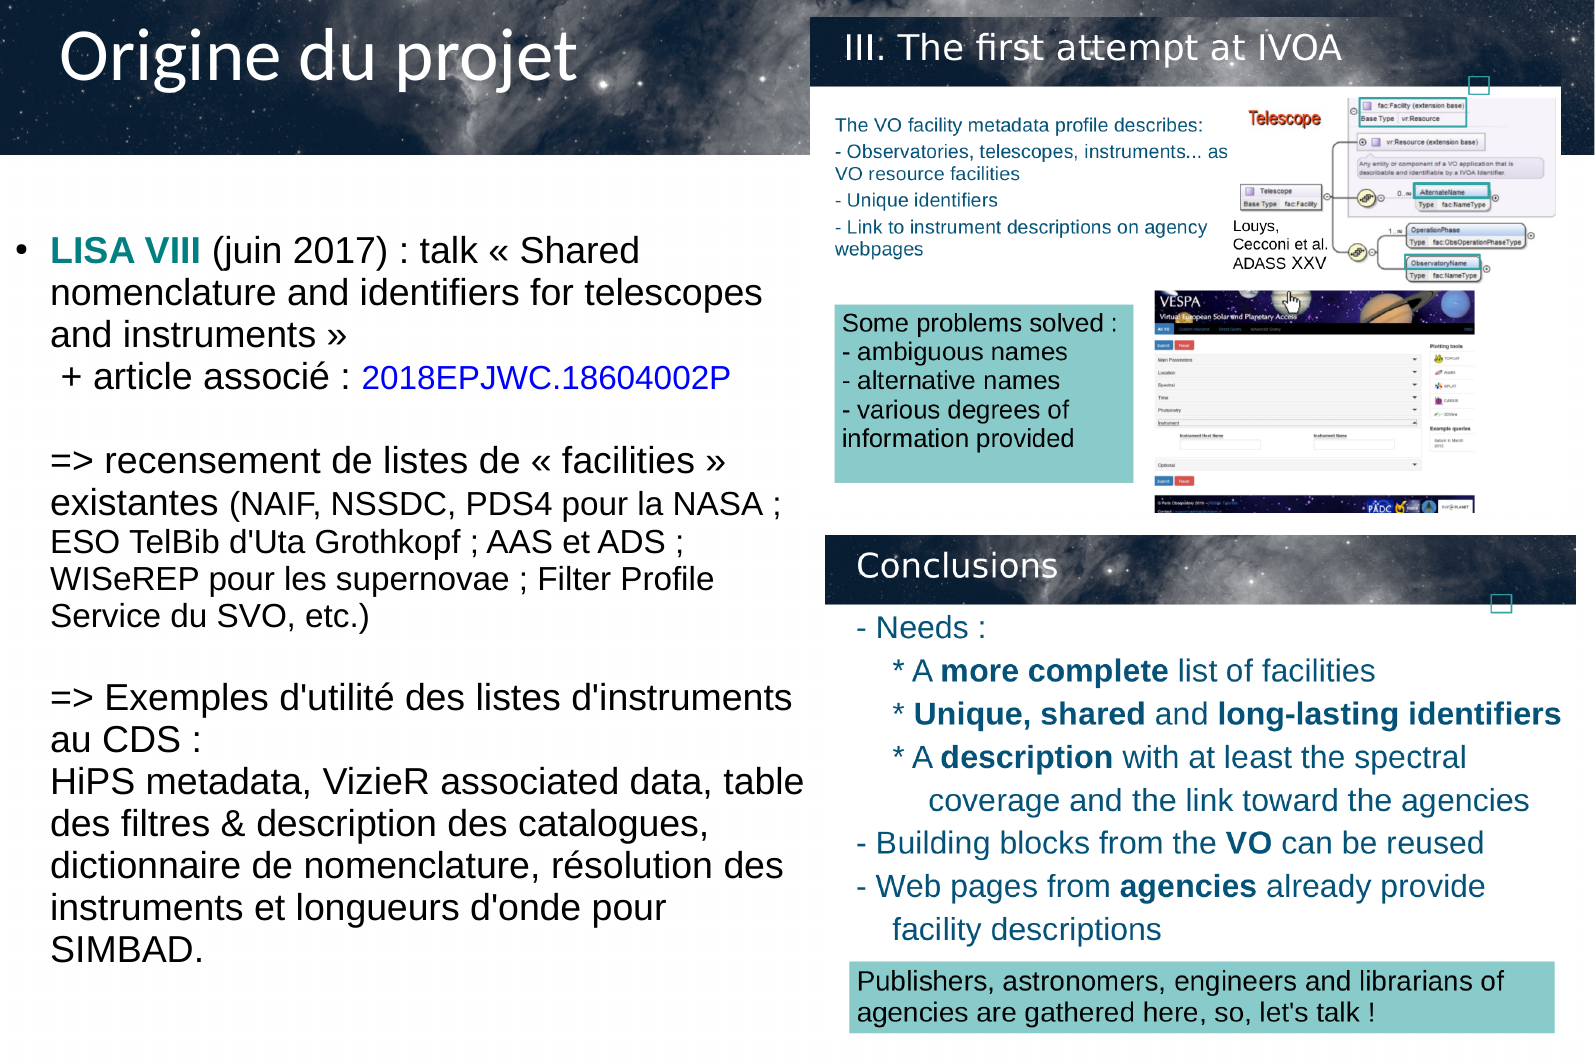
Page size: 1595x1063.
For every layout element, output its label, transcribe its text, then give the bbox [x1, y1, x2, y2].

text_box LISA VIII (juin 2017) : talk « Shared nomenclature and identifiers for telescopes and instruments » + article associé : 2018EPJWC.18604002P => recensement de listes de « facilities » existantes (NAIF, NSSDC, PDS4 pour la NASA ; ESO TelBib d'Uta Grothkopf ; AAS et ADS ; WISeREP pour les supernovae ; Filter Profile Service du SVO, etc.) => Exemples d'utilité des listes d'instruments au CDS : HiPS metadata, VizieR associated data, table des filtres & description des catalogues, dictionnaire de nomenclature, résolution des instruments et longueurs d'onde pour SIMBAD. [0, 180, 826, 1029]
title Origine du projet [30, 17, 810, 106]
picture [0, 0, 1595, 1063]
